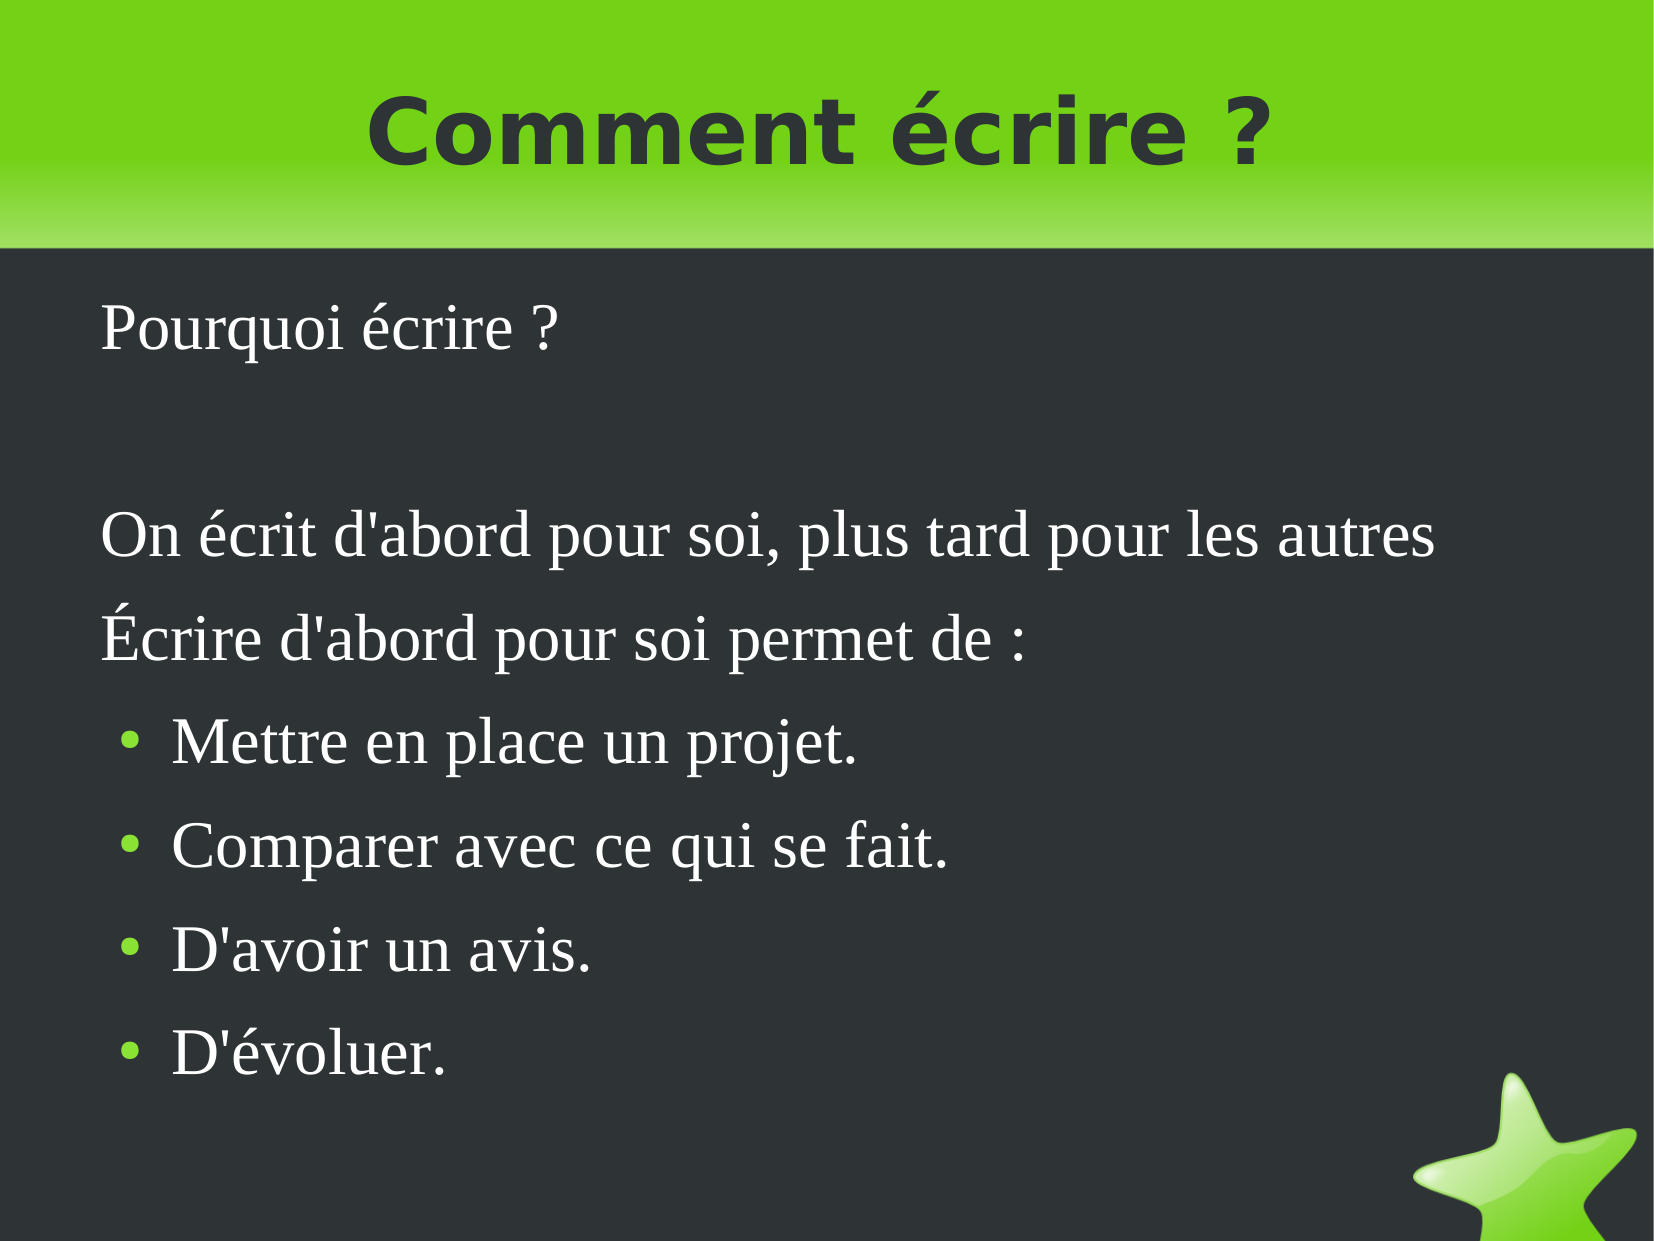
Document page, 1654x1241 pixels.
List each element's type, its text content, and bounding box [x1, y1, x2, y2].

picture [0, 0, 1654, 1241]
list Pourquoi écrire ? On écrit d'abord pour soi, plus tard pour les autres Écrire d'abord pour soi permet de : Mettre en place un projet. Comparer avec ce qui se fait. D'avoir un avis. D'évoluer. [82, 290, 1571, 1241]
title Comment écrire ? [76, 36, 1565, 229]
